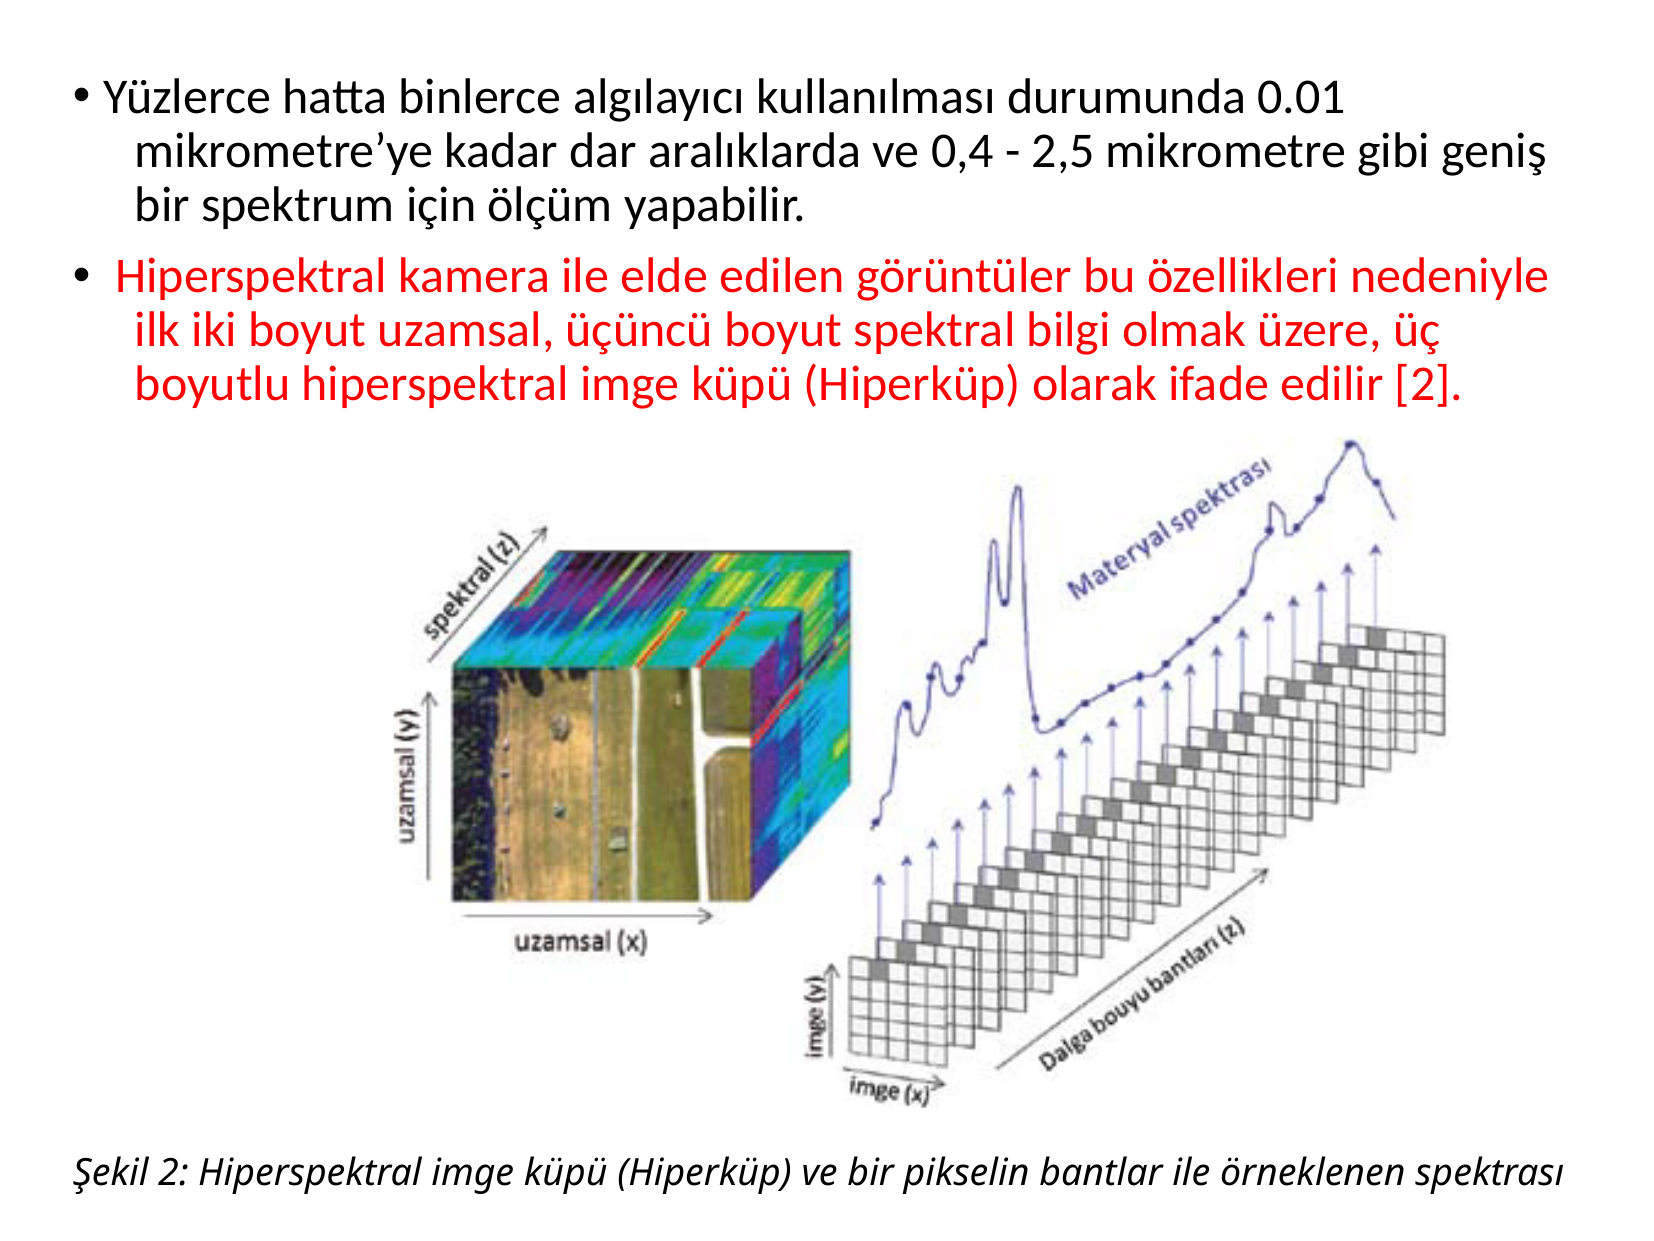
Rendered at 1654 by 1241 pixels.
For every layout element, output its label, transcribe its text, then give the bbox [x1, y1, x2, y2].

picture [393, 436, 1454, 1108]
text_box Şekil 2: Hiperspektral imge küpü (Hiperküp) ve bir pikselin bantlar ile örneklenen spektrası [58, 1141, 1654, 1201]
list Yüzlerce hatta binlerce algılayıcı kullanılması durumunda 0.01 mikrometre’ye kadar dar aralıklarda ve 0,4 - 2,5 mikrometre gibi geniş bir spektrum için ölçüm yapabilir. Hiperspektral kamera ile elde edilen görüntüler bu özellikleri nedeniyle ilk iki boyut uzamsal, üçüncü boyut spektral bilgi olmak üzere, üç boyutlu hiperspektral imge küpü (Hiperküp) olarak ifade edilir [2]. [57, 63, 1593, 1117]
